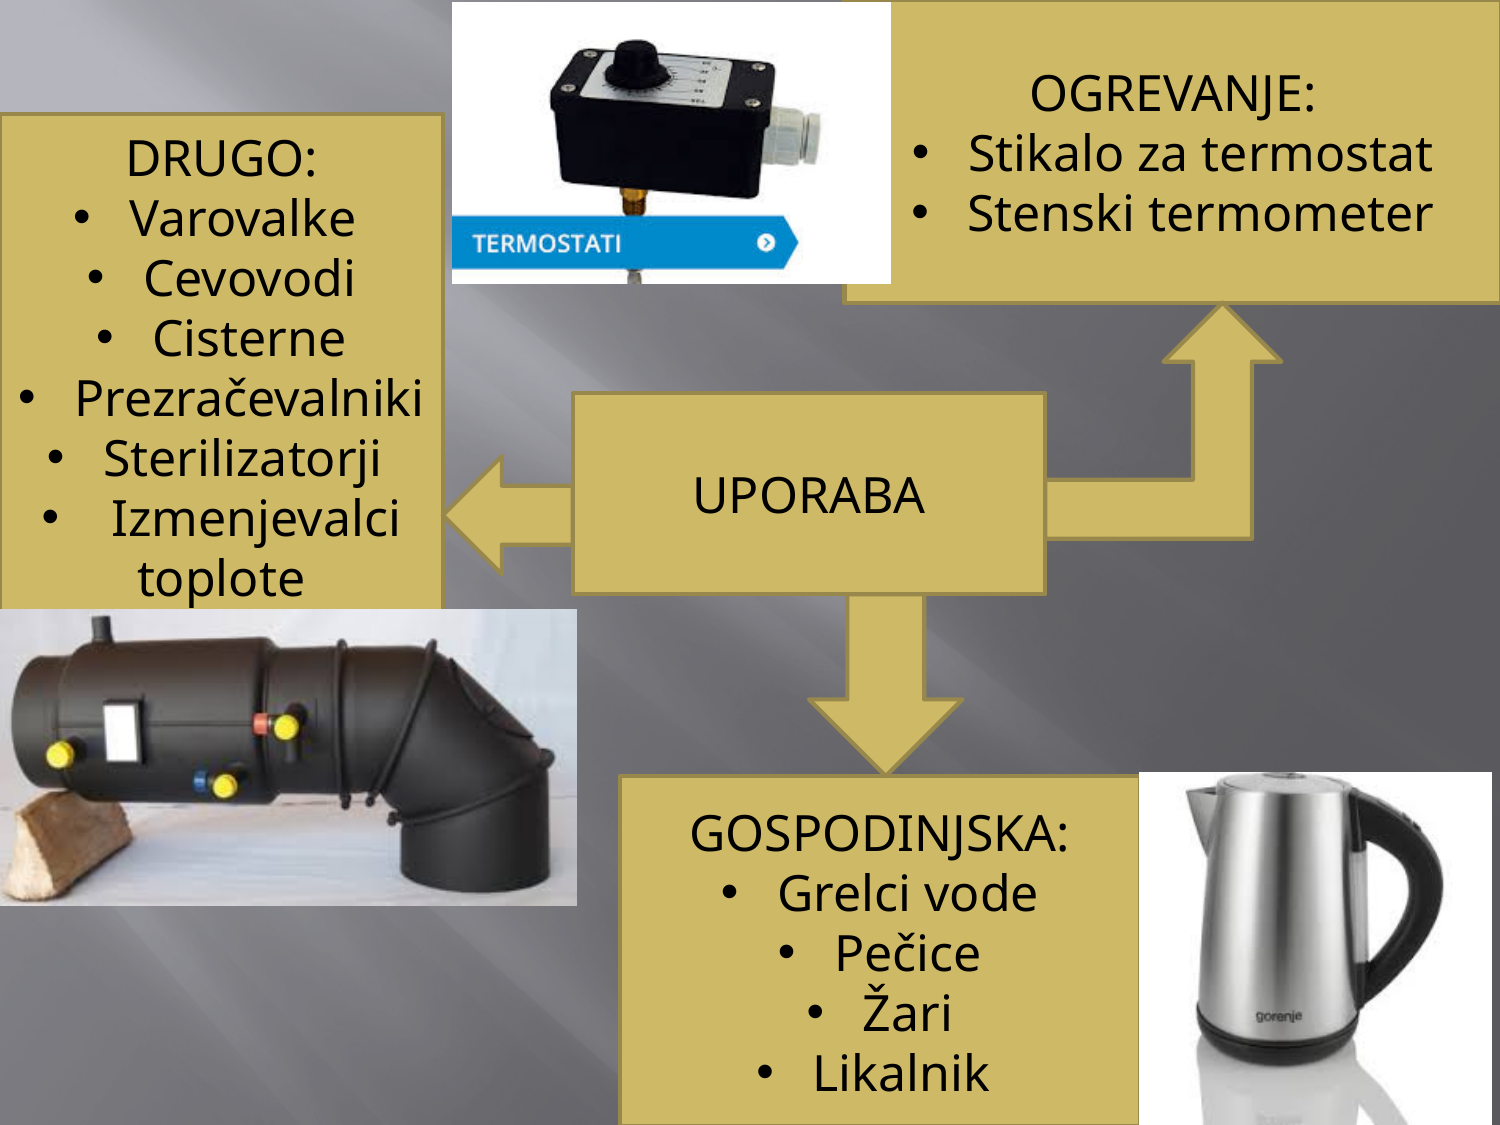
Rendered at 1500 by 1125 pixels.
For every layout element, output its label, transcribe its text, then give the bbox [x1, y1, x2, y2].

text_box [808, 594, 963, 777]
picture [0, 0, 1221, 513]
text_box UPORABA [572, 393, 1046, 595]
text_box OGREVANJE: Stikalo za termostat Stenski termometer [844, 0, 1500, 303]
text_box GOSPODINJSKA: Grelci vode Pečice Žari Likalnik [620, 776, 1139, 1125]
picture [0, 517, 884, 1125]
text_box [442, 456, 573, 575]
picture [887, 303, 1500, 1125]
text_box DRUGO: Varovalke Cevovodi Cisterne Prezračevalniki Sterilizatorji Izmenjevalci toplote [0, 113, 443, 609]
text_box [1045, 302, 1282, 539]
